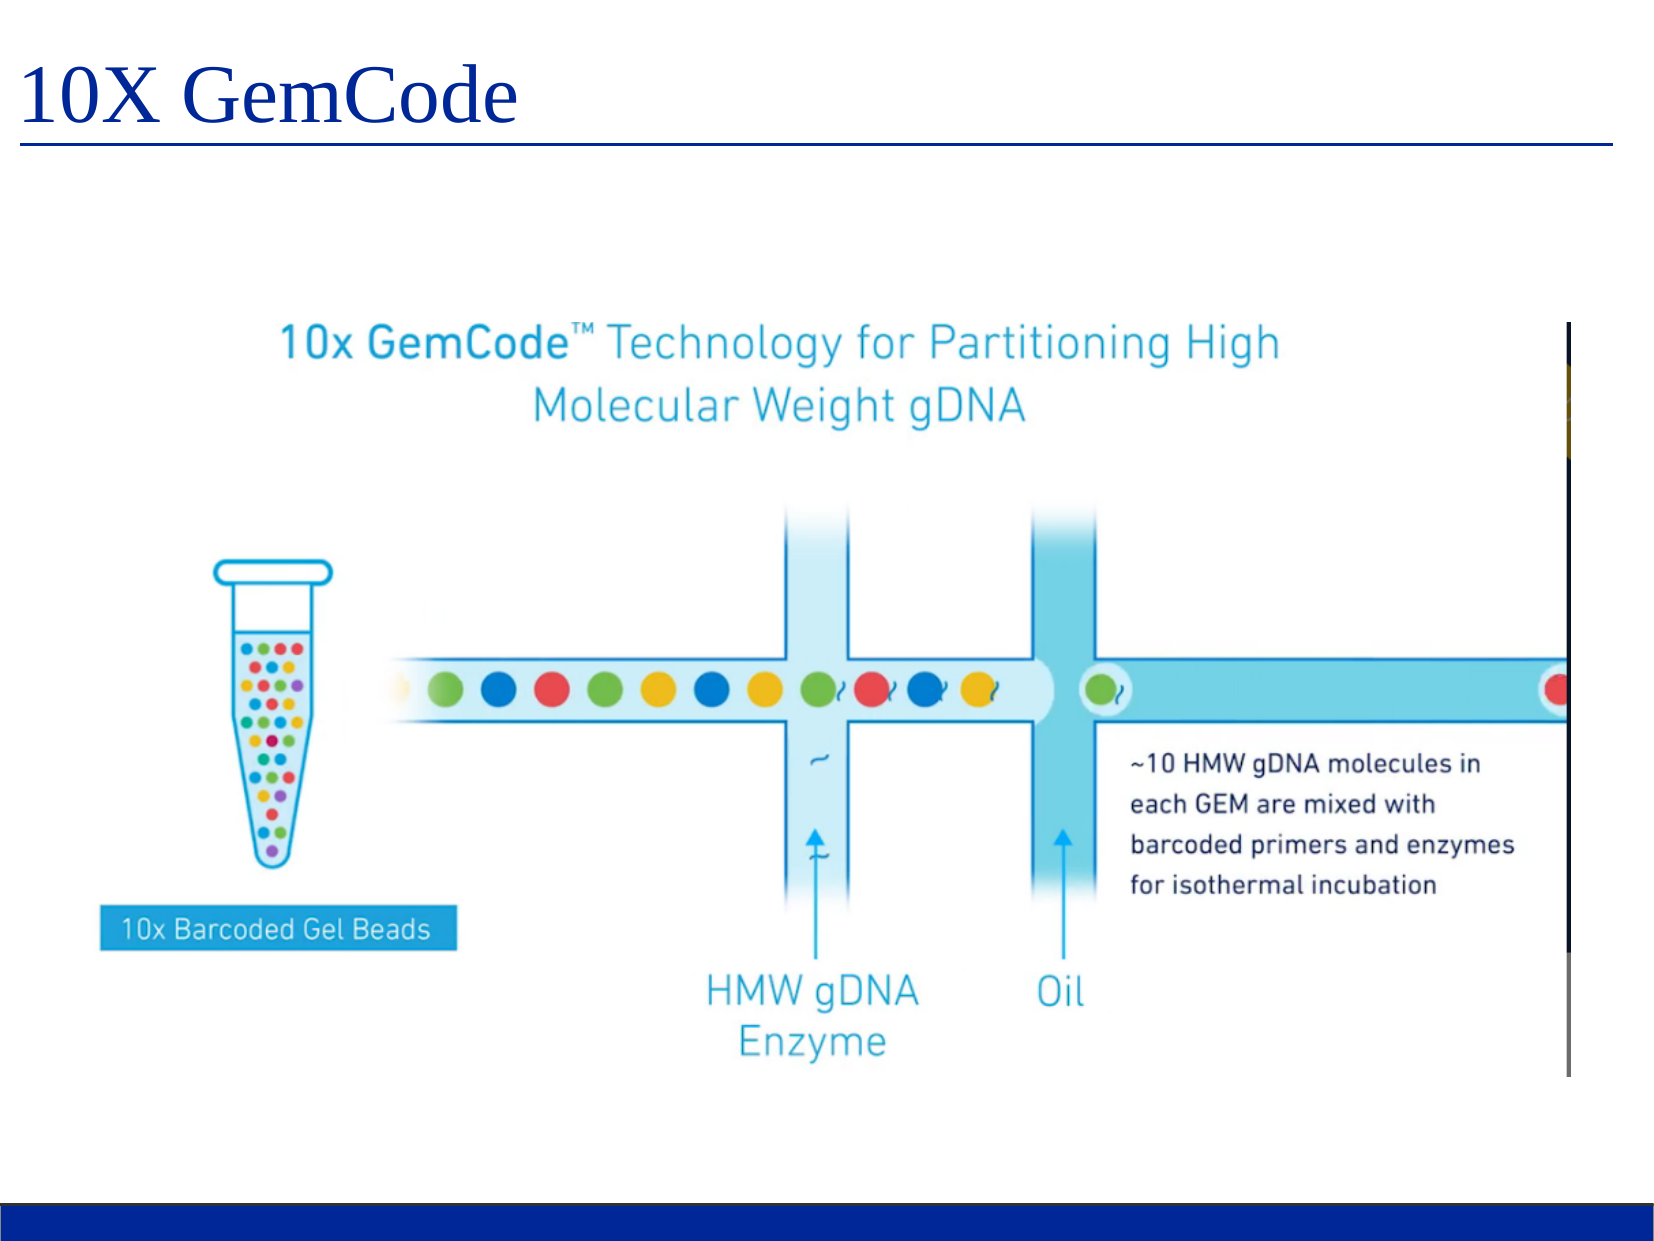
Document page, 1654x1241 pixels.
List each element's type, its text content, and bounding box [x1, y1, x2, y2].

picture [82, 290, 1571, 1109]
title 10X GemCode [17, 0, 1589, 198]
